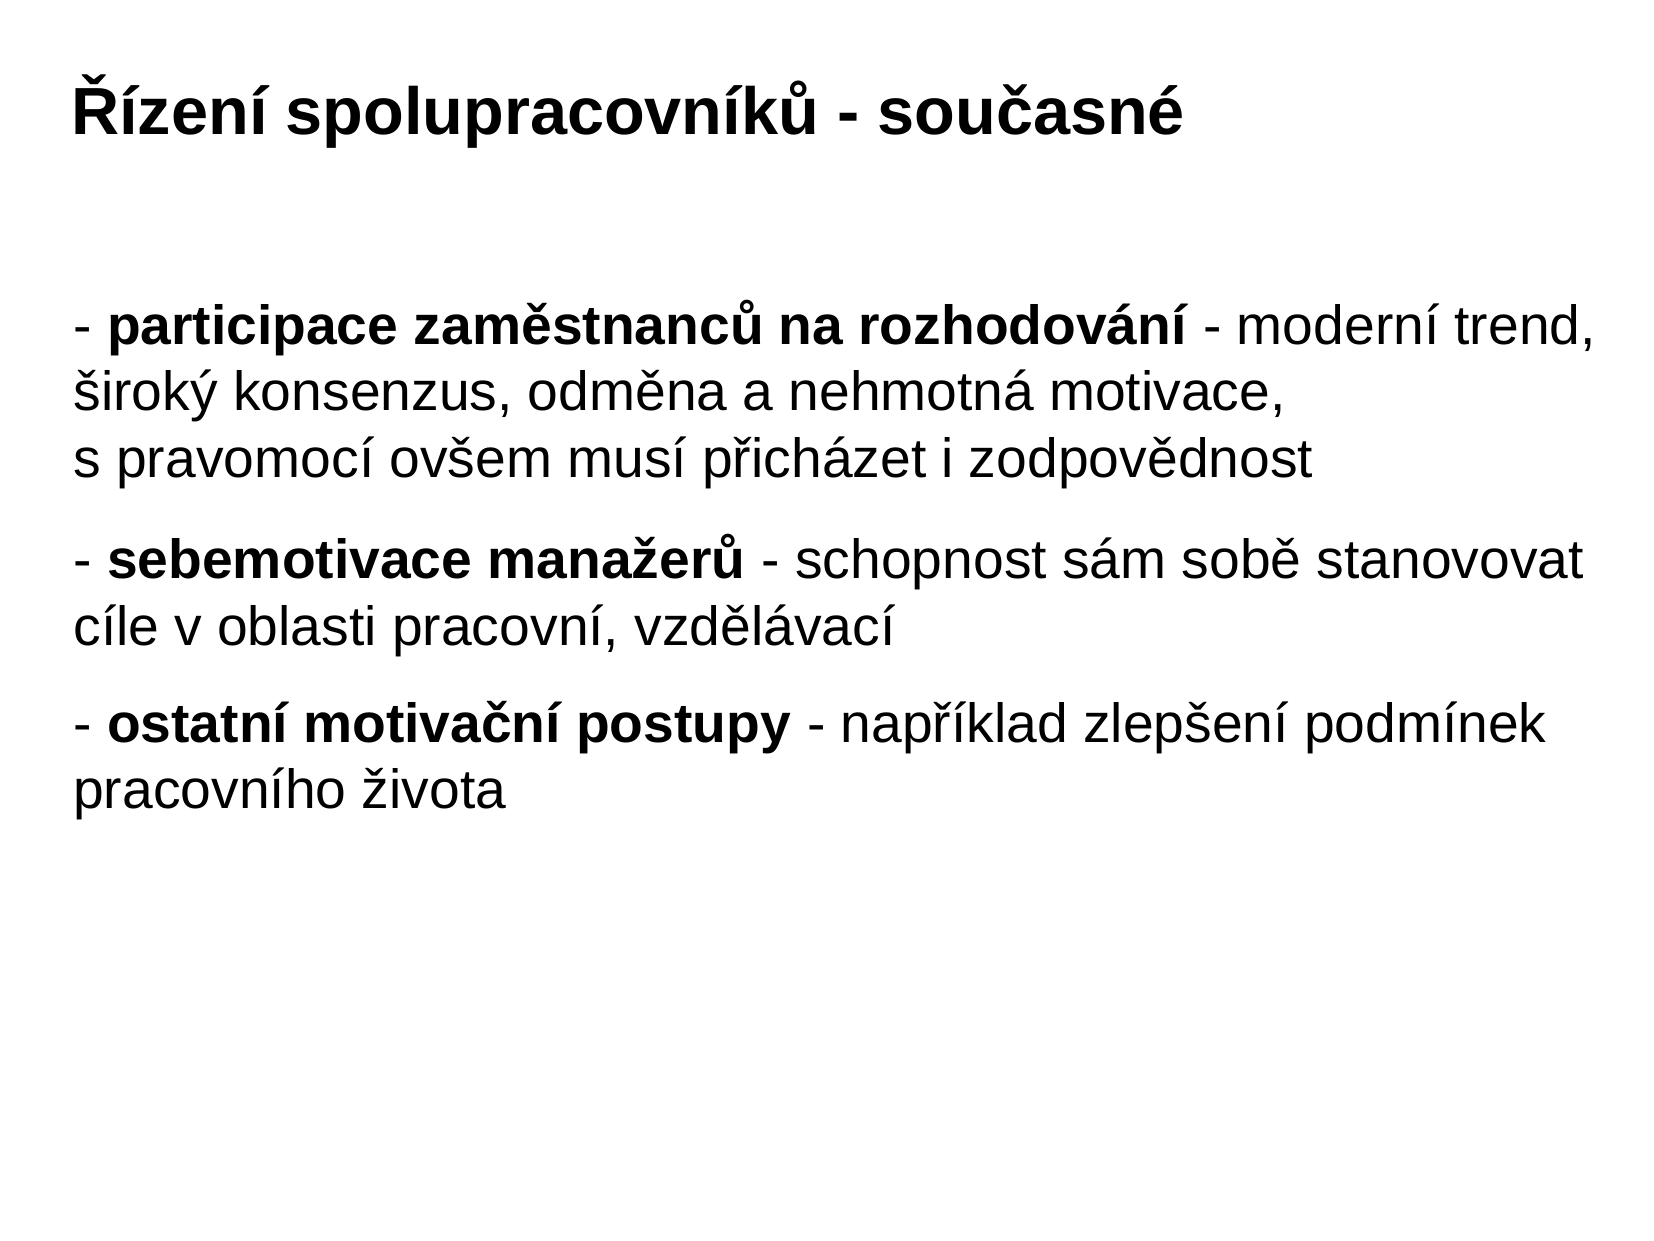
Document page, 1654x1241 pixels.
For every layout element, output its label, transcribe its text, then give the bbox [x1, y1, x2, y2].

text_box - ostatní motivační postupy - například zlepšení podmínek pracovního života [58, 679, 1612, 828]
text_box Řízení spolupracovníků - současné [56, 60, 1569, 156]
text_box - sebemotivace manažerů - schopnost sám sobě stanovovat cíle v oblasti pracovní, vzdělávací [58, 515, 1612, 664]
text_box - participace zaměstnanců na rozhodování - moderní trend, široký konsenzus, odměna a nehmotná motivace, s pravomocí ovšem musí přicházet i zodpovědnost [58, 281, 1612, 496]
